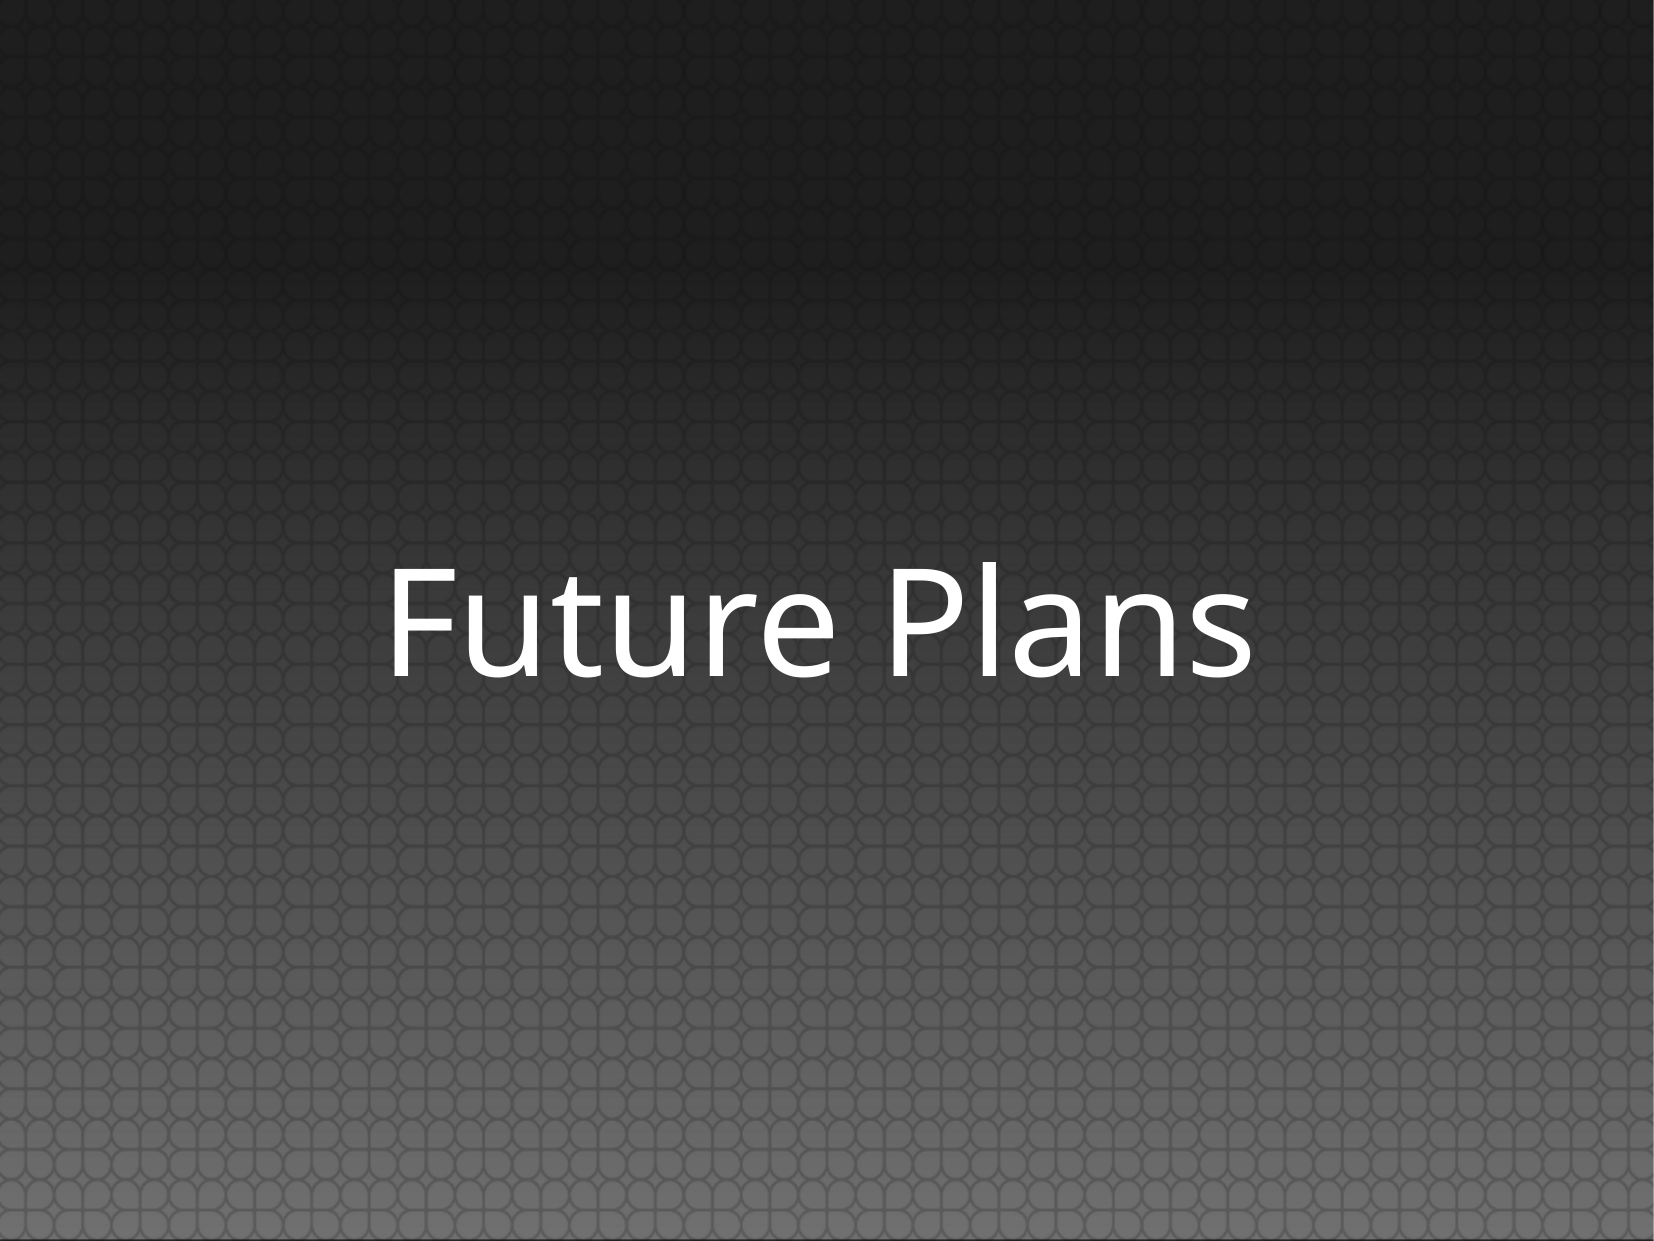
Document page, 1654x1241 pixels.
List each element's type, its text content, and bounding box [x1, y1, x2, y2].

picture [0, 0, 1654, 1241]
title Future Plans [75, 525, 1564, 713]
